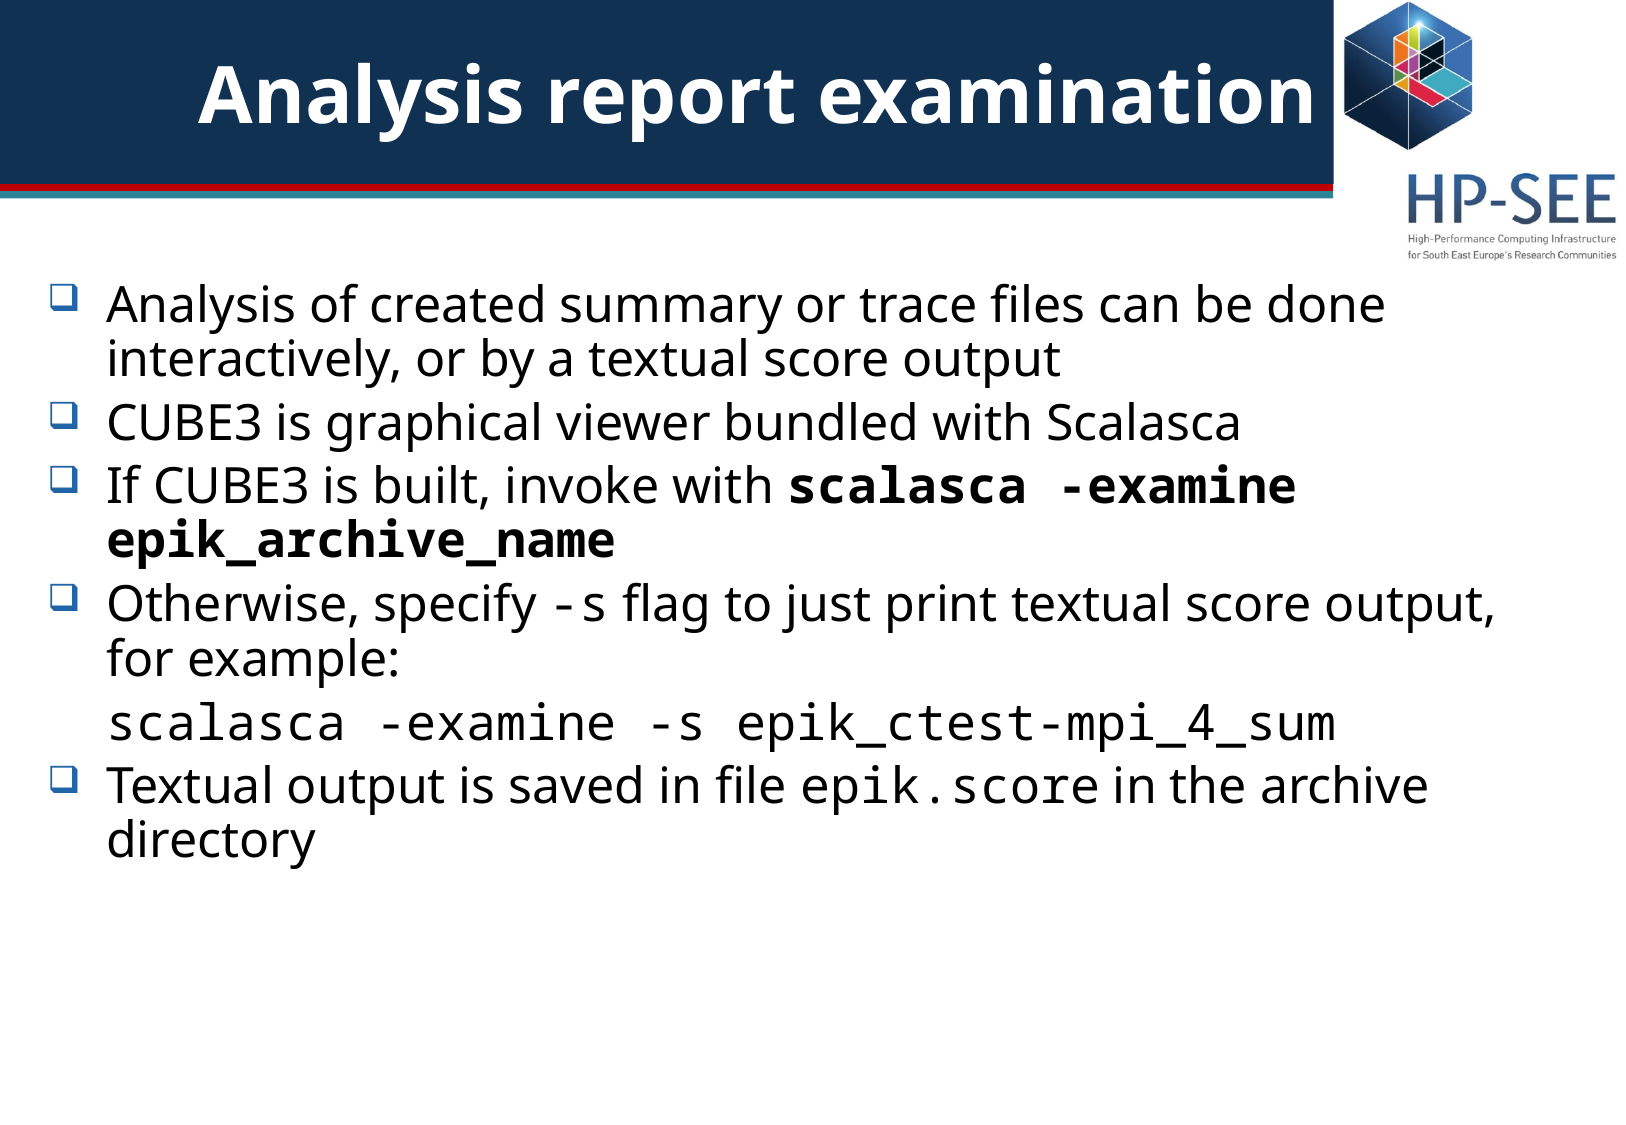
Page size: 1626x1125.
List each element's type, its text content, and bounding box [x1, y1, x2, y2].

list Analysis of created summary or trace files can be done interactively, or by a textual score output CUBE3 is graphical viewer bundled with Scalasca If CUBE3 is built, invoke with scalasca -examine epik_archive_name Otherwise, specify -s flag to just print textual score output, for example: scalasca -examine -s epik_ctest-mpi_4_sum Textual output is saved in file epik.score in the archive directory [31, 271, 1593, 1079]
picture [1333, 0, 1625, 263]
title Analysis report examination [0, 0, 1334, 184]
